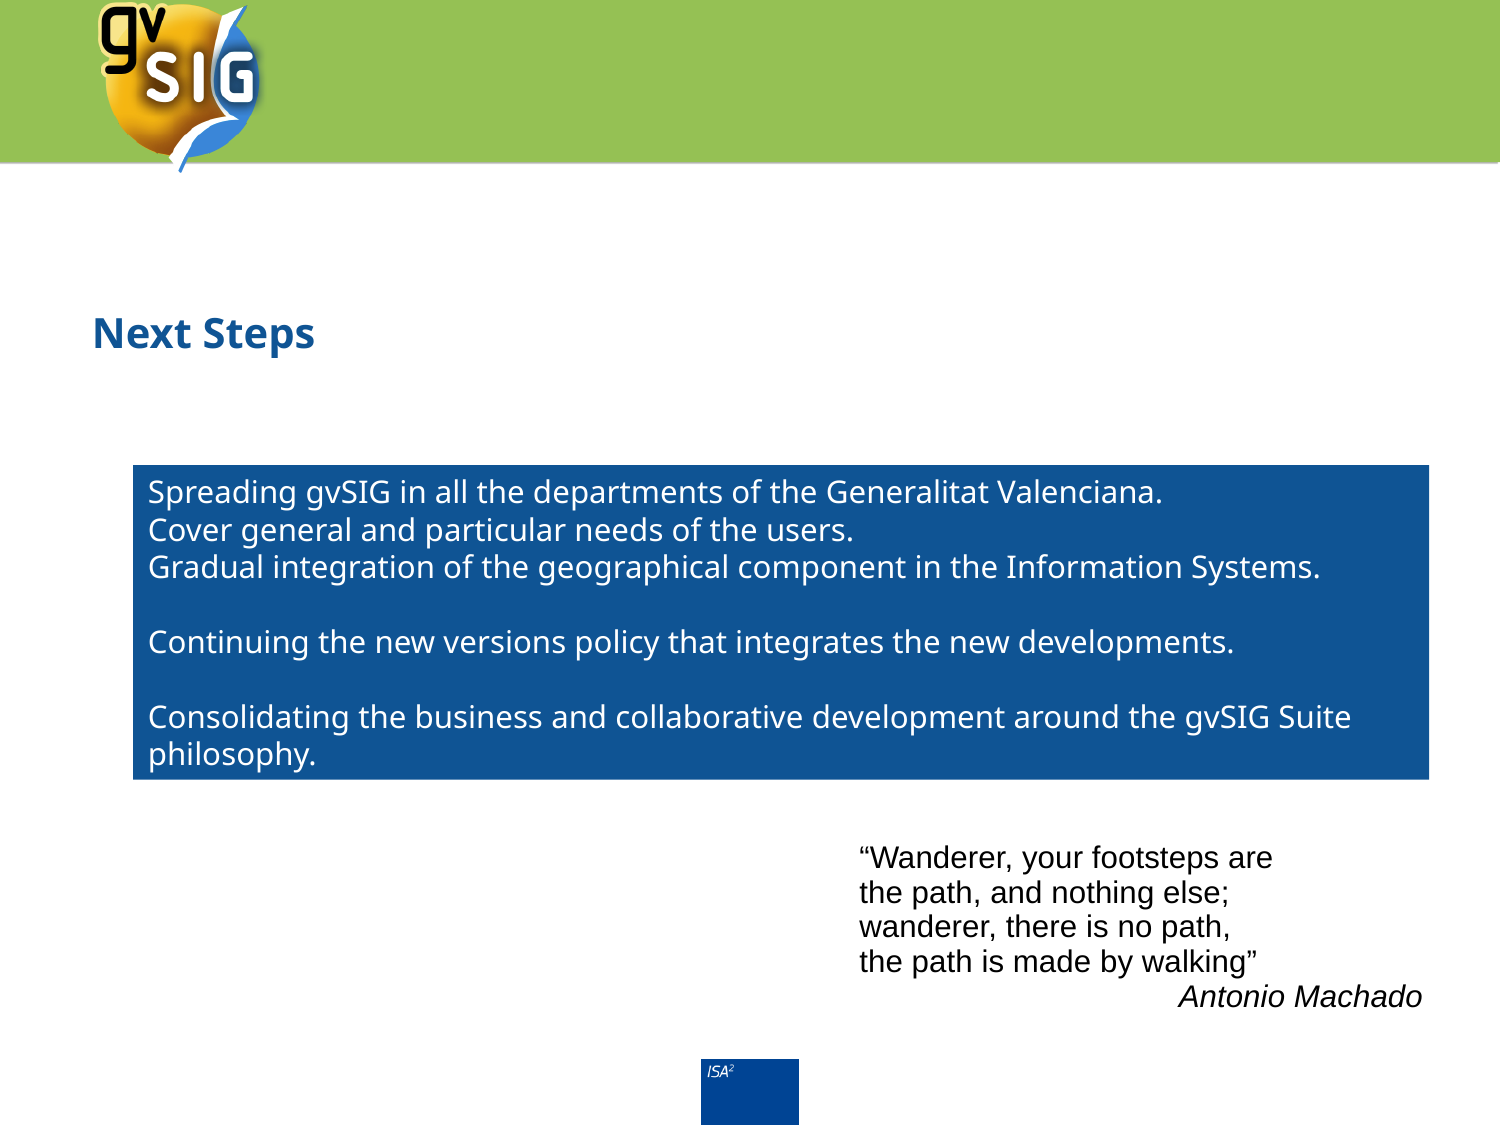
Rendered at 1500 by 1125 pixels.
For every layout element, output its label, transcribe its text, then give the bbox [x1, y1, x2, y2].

text_box “Wanderer, your footsteps are the path, and nothing else; wanderer, there is no path, the path is made by walking” Antonio Machado [844, 832, 1439, 1058]
title Next Steps [76, 255, 1427, 409]
picture [701, 1059, 799, 1125]
text_box Spreading gvSIG in all the departments of the Generalitat Valenciana. Cover general and particular needs of the users. Gradual integration of the geographical component in the Information Systems. Continuing the new versions policy that integrates the new developments. Consolidating the business and collaborative development around the gvSIG Suite philosophy. [133, 465, 1430, 780]
picture [64, 2, 301, 173]
